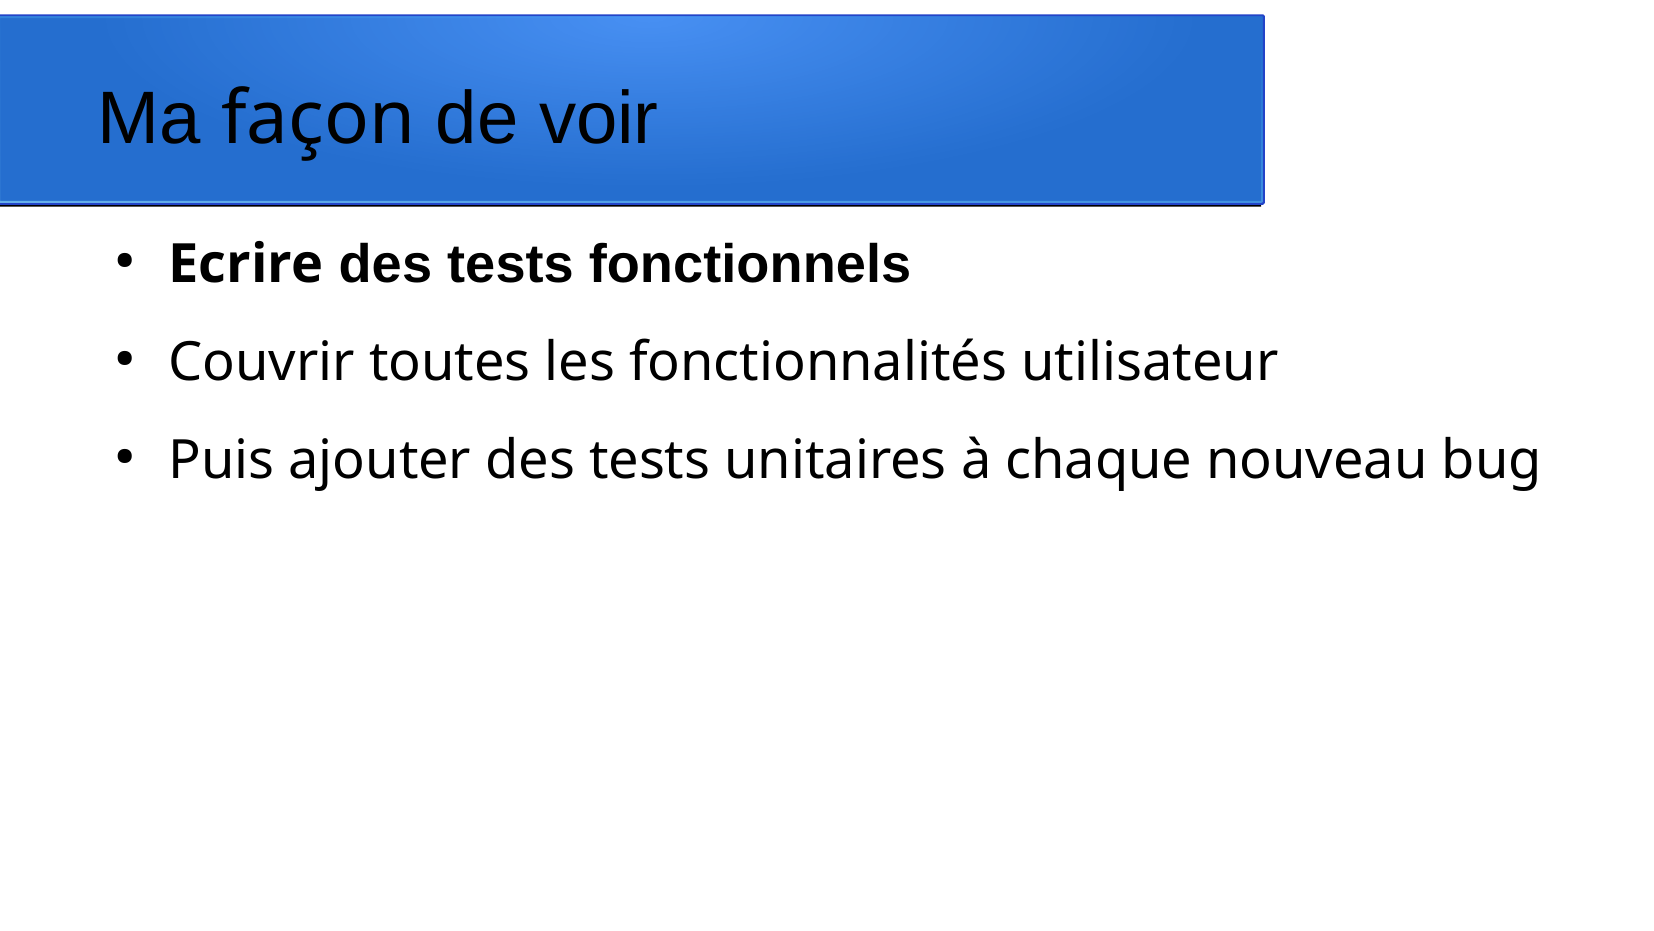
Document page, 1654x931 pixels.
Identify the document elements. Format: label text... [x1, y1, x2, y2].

title Ma façon de voir [82, 37, 1571, 193]
list Ecrire des tests fonctionnels Couvrir toutes les fonctionnalités utilisateur Puis ajouter des tests unitaires à chaque nouveau bug [82, 216, 1571, 719]
